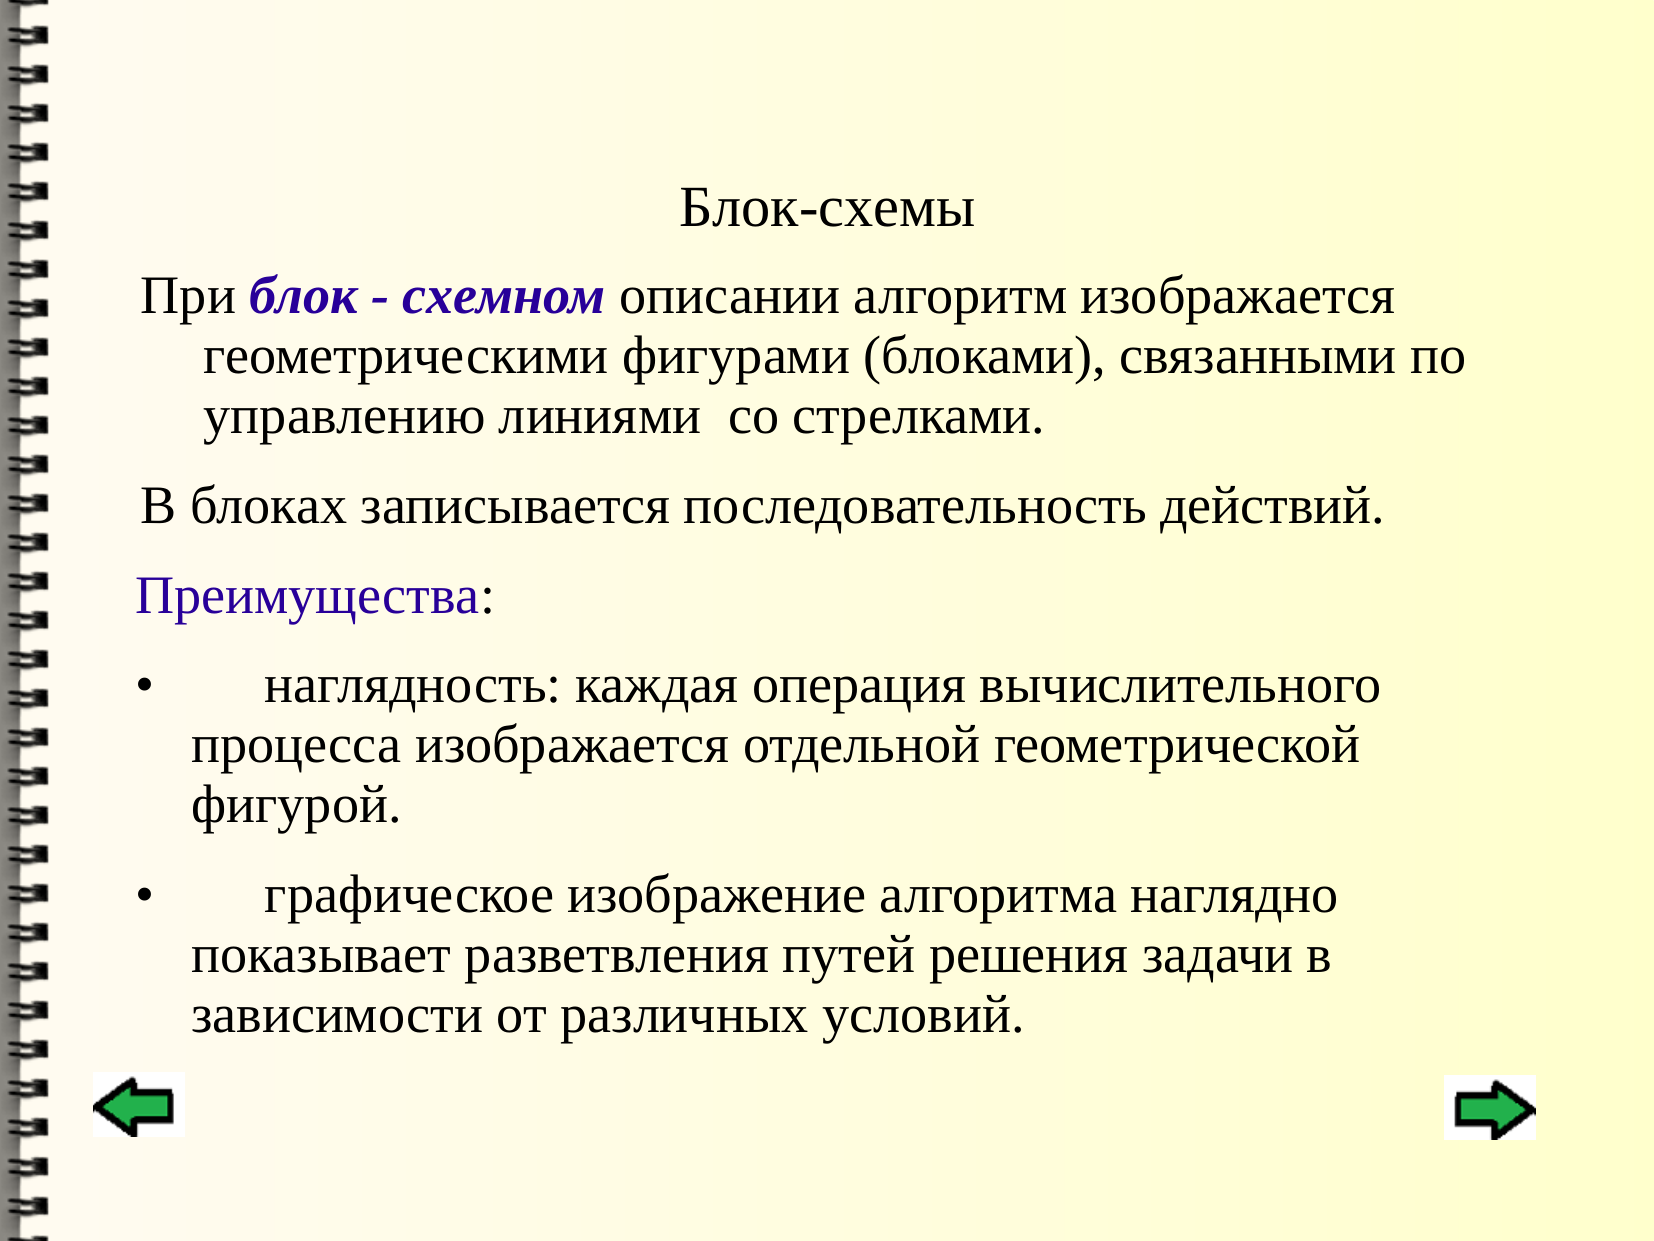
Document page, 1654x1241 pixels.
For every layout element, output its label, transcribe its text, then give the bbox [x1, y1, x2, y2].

title Блок-схемы [121, 102, 1534, 310]
list При блок - схемном описании алгоритм изображается геометрическими фигурами (блоками), связанными по управлению линиями со стрелками. В блоках записывается последовательность действий. Преимущества: • наглядность: каждая операция вычислительного процесса изображается отдельной геометрической фигурой. • графическое изображение алгоритма наглядно показывает разветвления путей решения задачи в зависимости от различных условий. [134, 265, 1516, 1132]
picture [1444, 1075, 1536, 1140]
picture [0, 0, 1654, 1241]
picture [93, 1072, 185, 1137]
